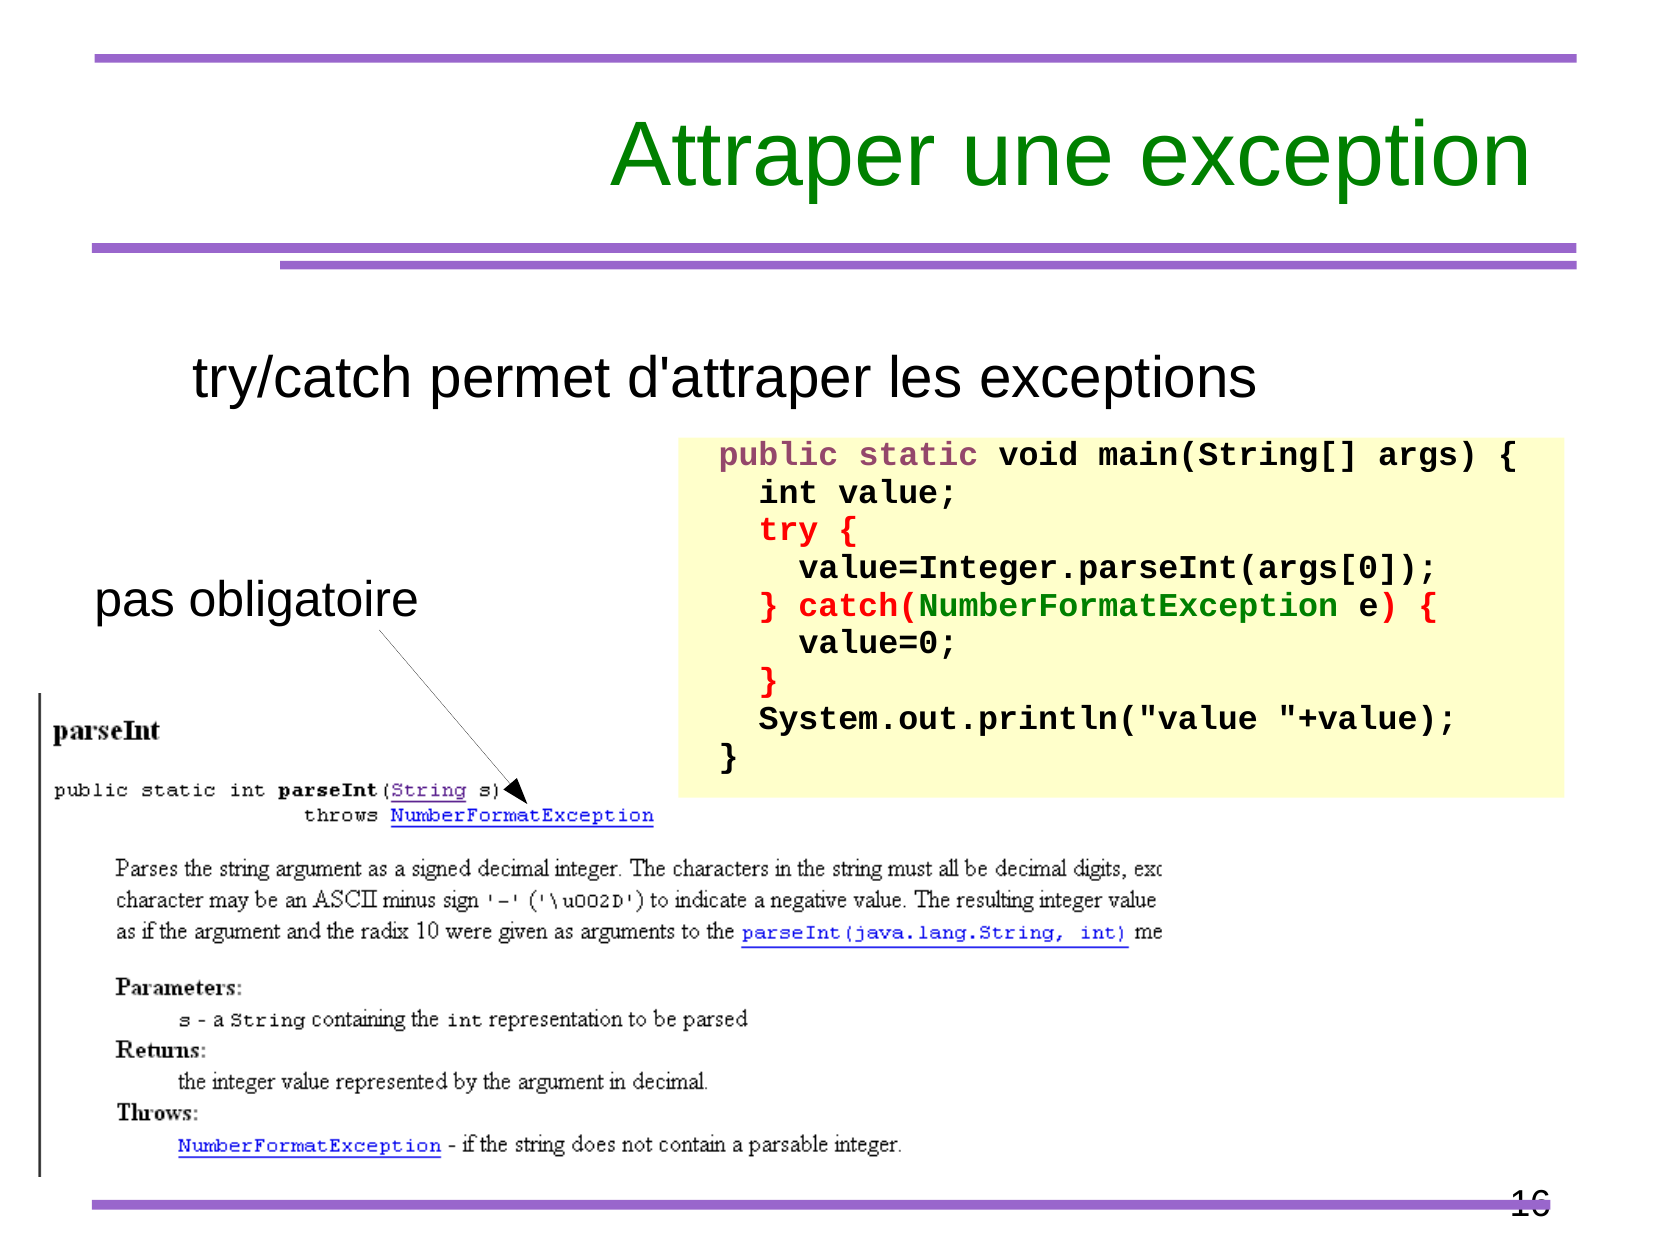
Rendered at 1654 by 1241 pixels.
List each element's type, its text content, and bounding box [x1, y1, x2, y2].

list try/catch permet d'attraper les exceptions [121, 344, 1534, 417]
text_box public static void main(String[] args) { int value; try { value=Integer.parseInt(args[0]); } catch(NumberFormatException e) { value=0; } System.out.println("value "+value); } [678, 437, 1565, 798]
text_box pas obligatoire [94, 571, 420, 628]
title Attraper une exception [121, 49, 1534, 257]
picture [38, 693, 1162, 1177]
